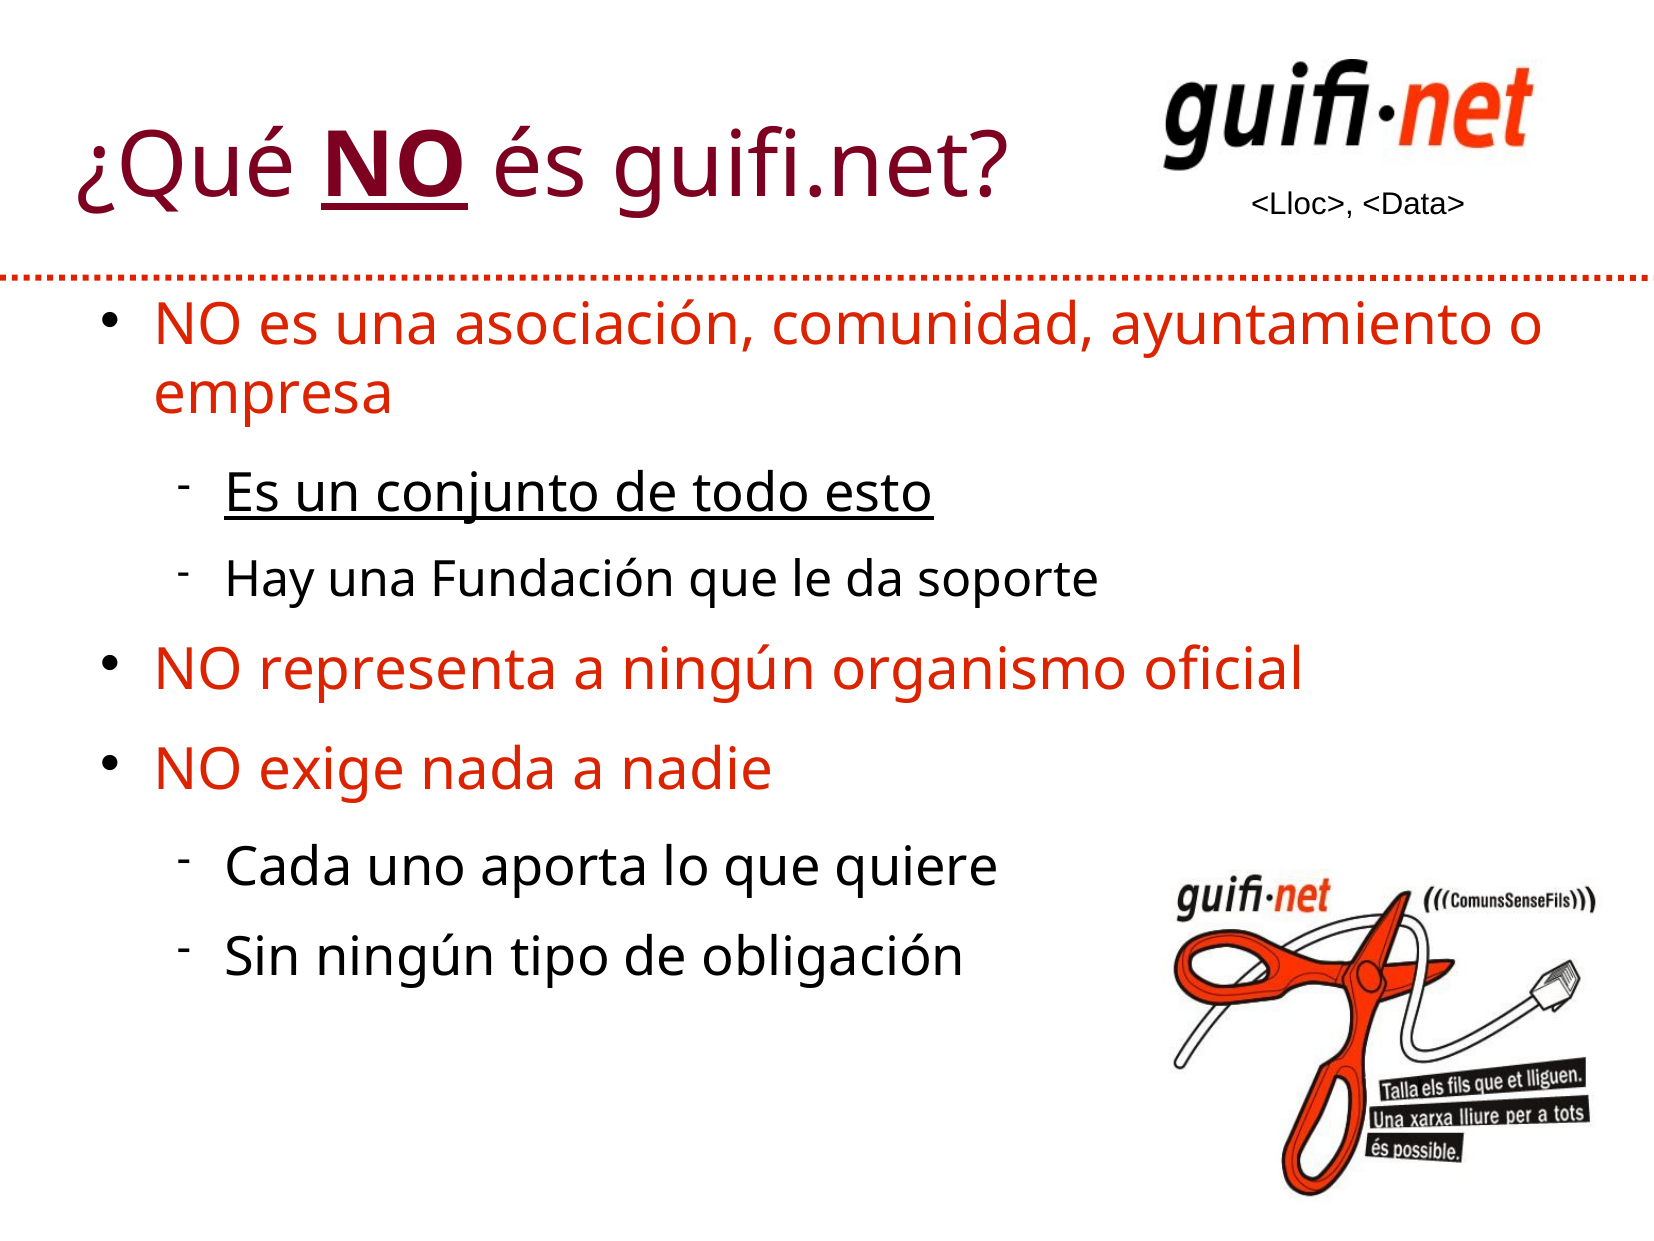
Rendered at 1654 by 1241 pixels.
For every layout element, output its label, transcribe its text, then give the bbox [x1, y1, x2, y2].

picture [1157, 59, 1542, 172]
list NO es una asociación, comunidad, ayuntamiento o empresa Es un conjunto de todo esto Hay una Fundación que le da soporte NO representa a ningún organismo oficial NO exige nada a nadie Cada uno aporta lo que quiere Sin ningún tipo de obligación [82, 290, 1571, 1109]
title ¿Qué NO és guifi.net? [76, 66, 1093, 259]
picture [1161, 869, 1607, 1203]
